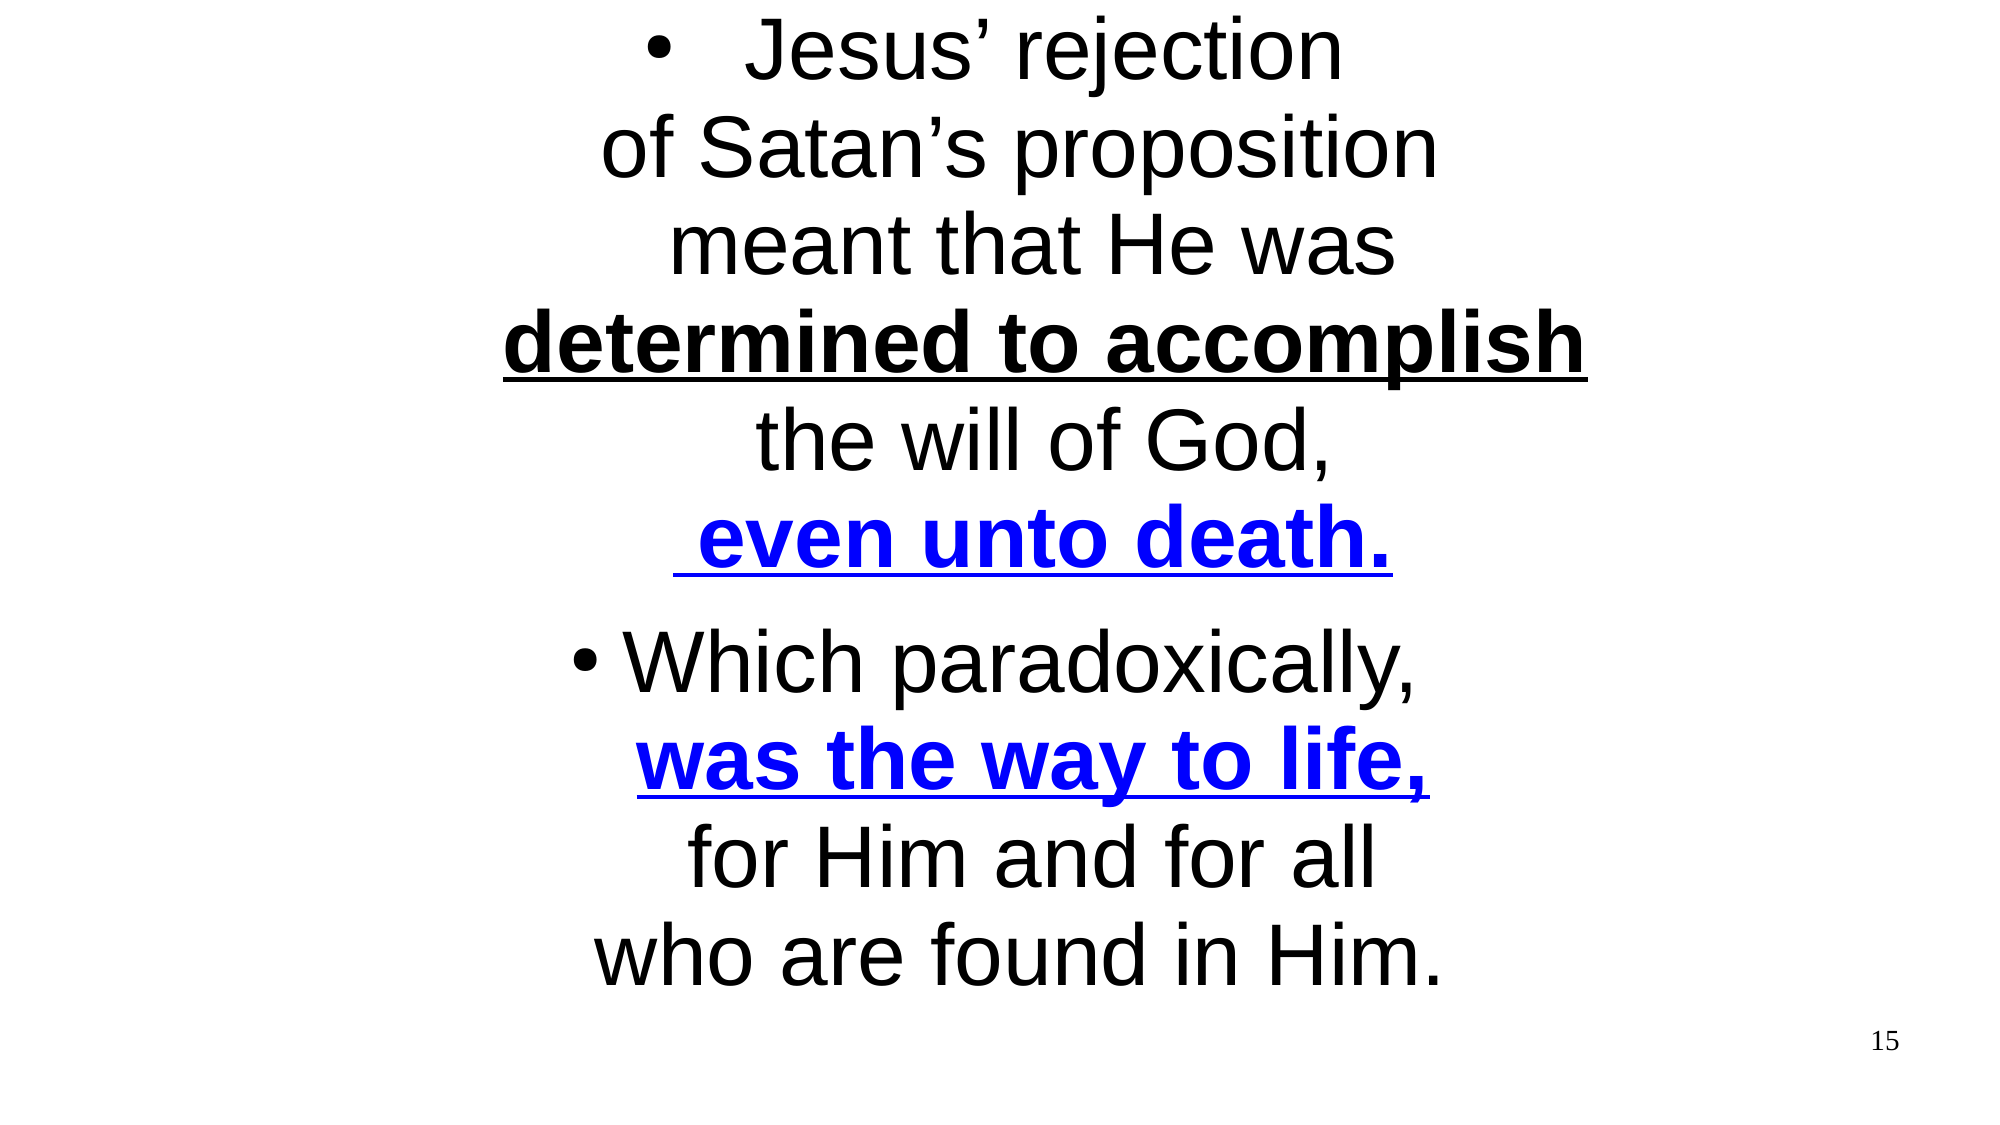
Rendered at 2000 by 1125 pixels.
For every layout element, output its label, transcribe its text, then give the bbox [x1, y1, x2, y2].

list Jesus’ rejection of Satan’s proposition meant that He was determined to accomplish the will of God, even unto death. Which paradoxically, was the way to life, for Him and for all who are found in Him. [0, 0, 1996, 1123]
